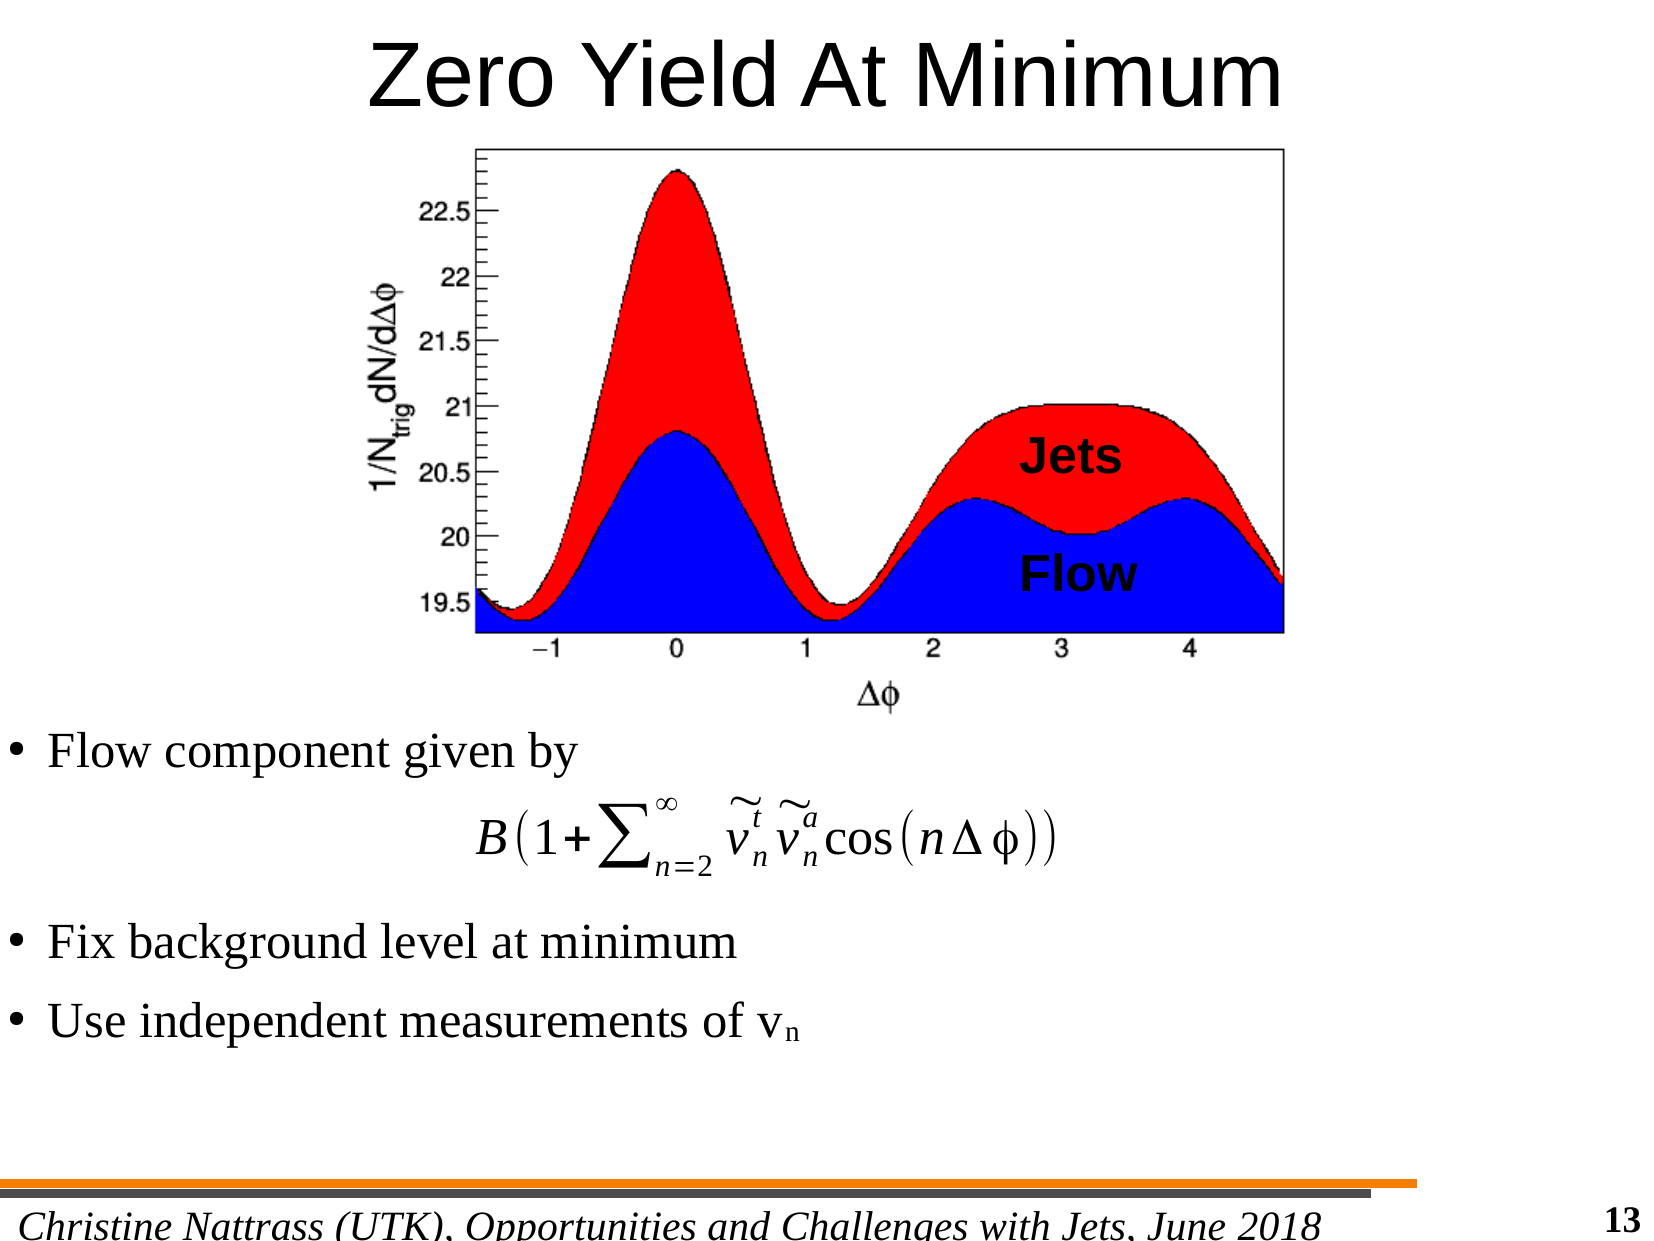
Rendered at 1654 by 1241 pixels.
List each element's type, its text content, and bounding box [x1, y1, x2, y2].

title Zero Yield At Minimum [82, 15, 1571, 136]
list Flow component given by Fix background level at minimum Use independent measurements of vn [0, 722, 1483, 1053]
text_box Jets [1005, 418, 1186, 493]
chart [467, 795, 1066, 883]
picture [358, 138, 1291, 723]
text_box Flow [1005, 536, 1186, 611]
